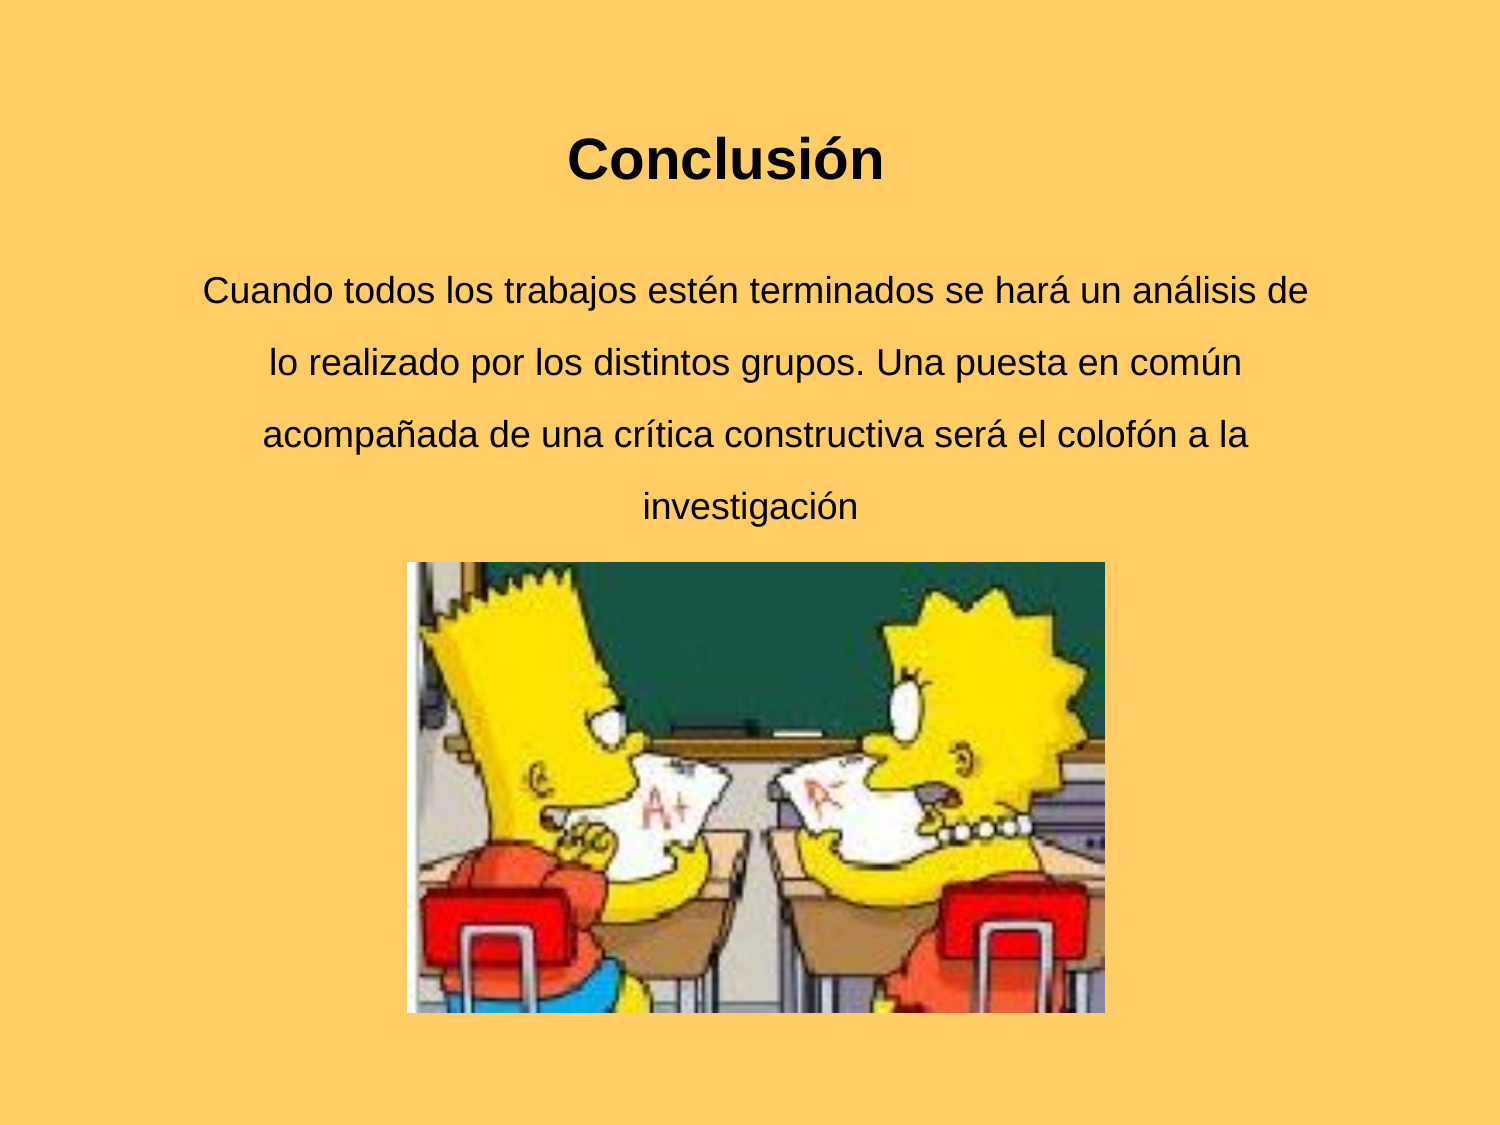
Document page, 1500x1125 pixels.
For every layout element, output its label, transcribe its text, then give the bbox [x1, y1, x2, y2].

picture [407, 562, 1105, 1013]
text_box Conclusión [490, 113, 963, 200]
text_box Cuando todos los trabajos estén terminados se hará un análisis de lo realizado por los distintos grupos. Una puesta en común acompañada de una crítica constructiva será el colofón a la investigación [171, 231, 1341, 536]
